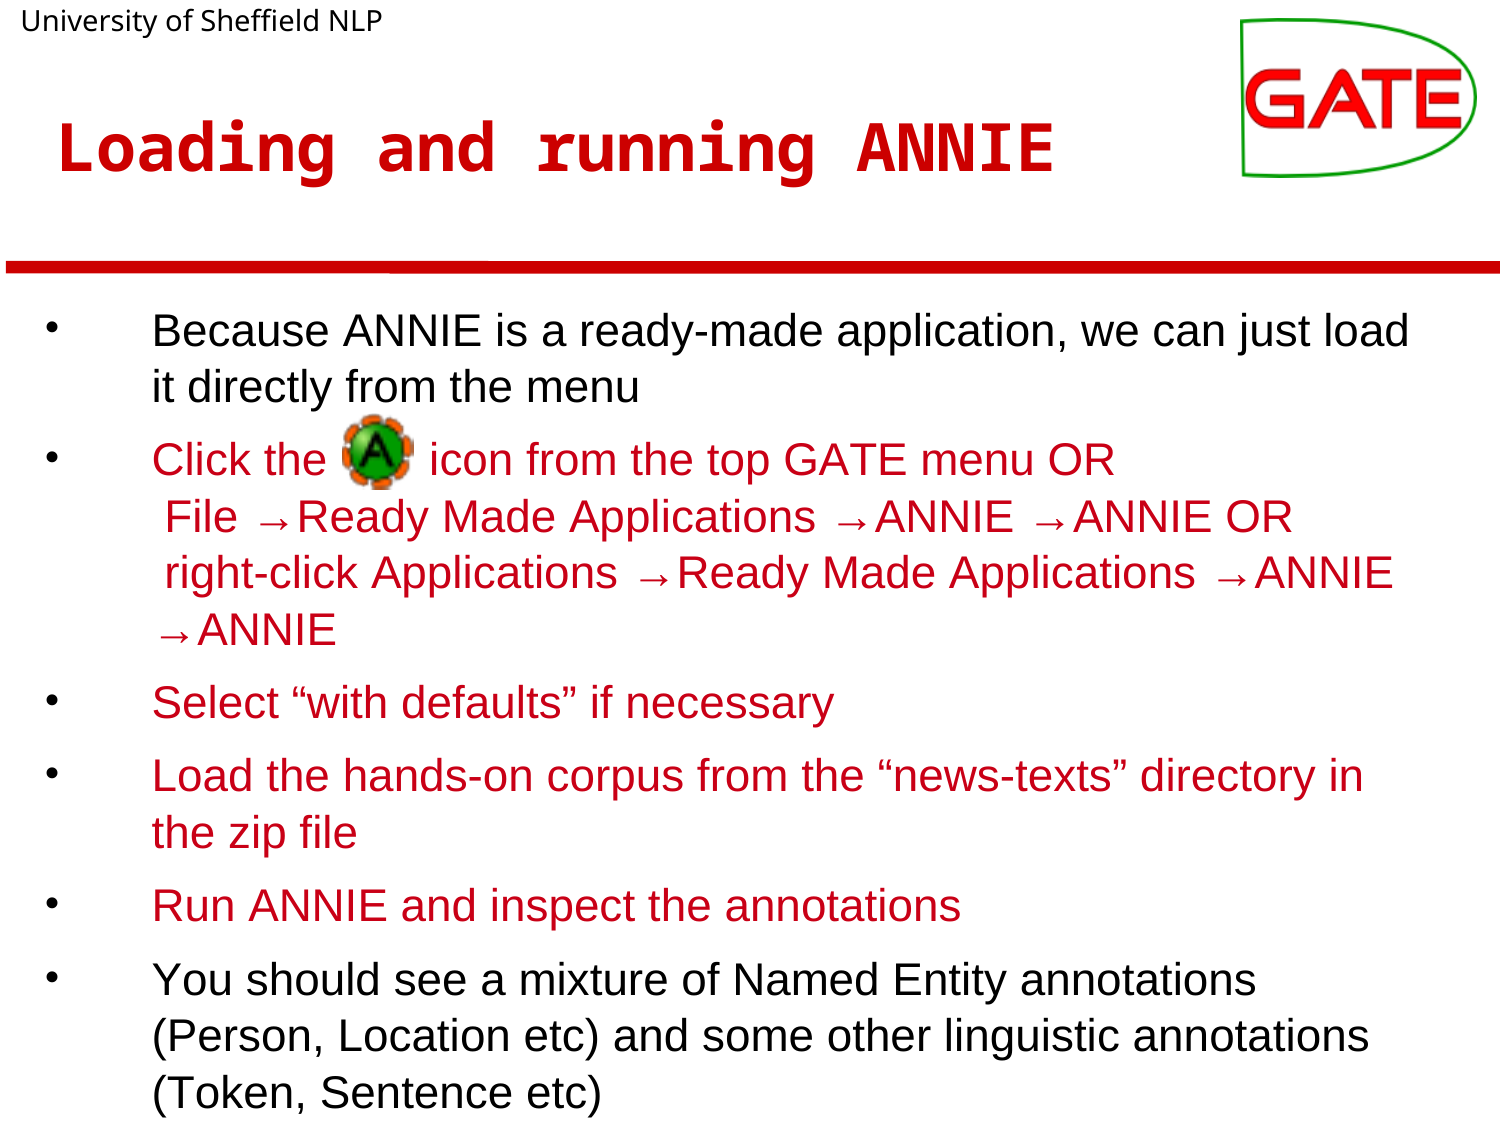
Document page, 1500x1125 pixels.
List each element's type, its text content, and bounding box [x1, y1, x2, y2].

picture [1240, 18, 1477, 178]
text_box Because ANNIE is a ready-made application, we can just load it directly from the menu Click the icon from the top GATE menu OR File →Ready Made Applications →ANNIE →ANNIE OR right-click Applications →Ready Made Applications →ANNIE →ANNIE Select “with defaults” if necessary Load the hands-on corpus from the “news-texts” directory in the zip file Run ANNIE and inspect the annotations You should see a mixture of Named Entity annotations (Person, Location etc) and some other linguistic annotations (Token, Sentence etc) [29, 290, 1447, 1125]
picture [342, 413, 414, 490]
text_box Loading and running ANNIE [41, 31, 1388, 255]
